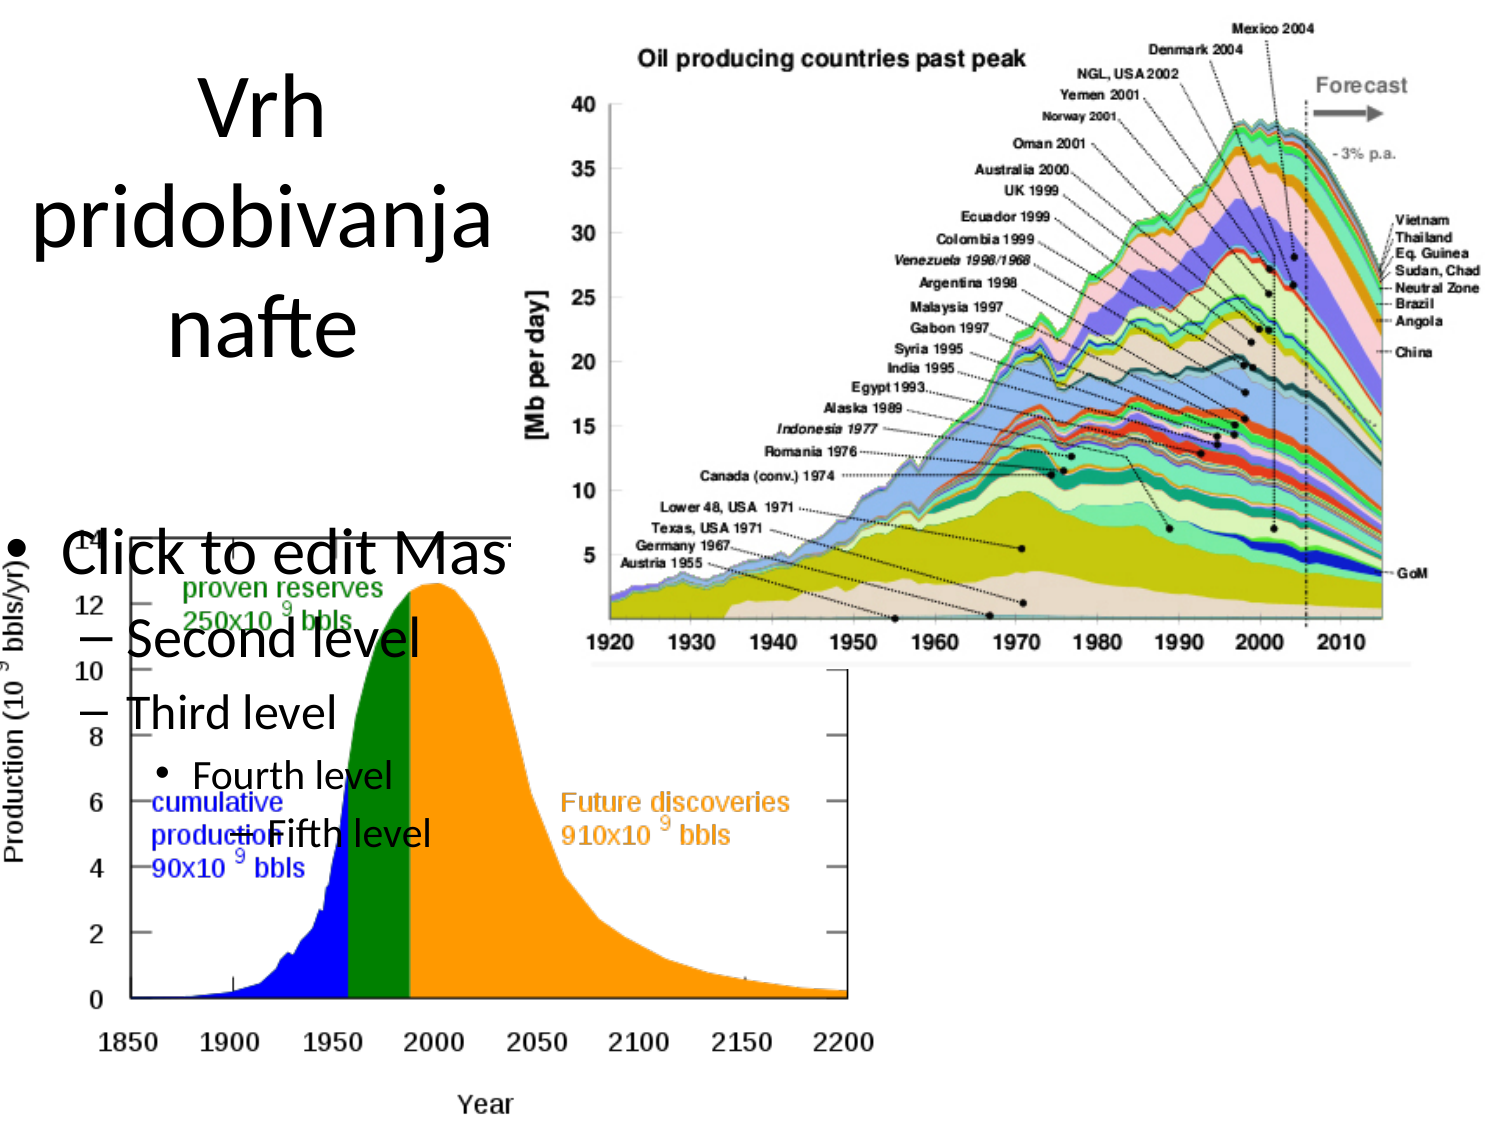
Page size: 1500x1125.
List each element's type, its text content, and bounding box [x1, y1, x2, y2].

title Vrh pridobivanja nafte [0, 0, 511, 421]
picture [0, 0, 1500, 1125]
